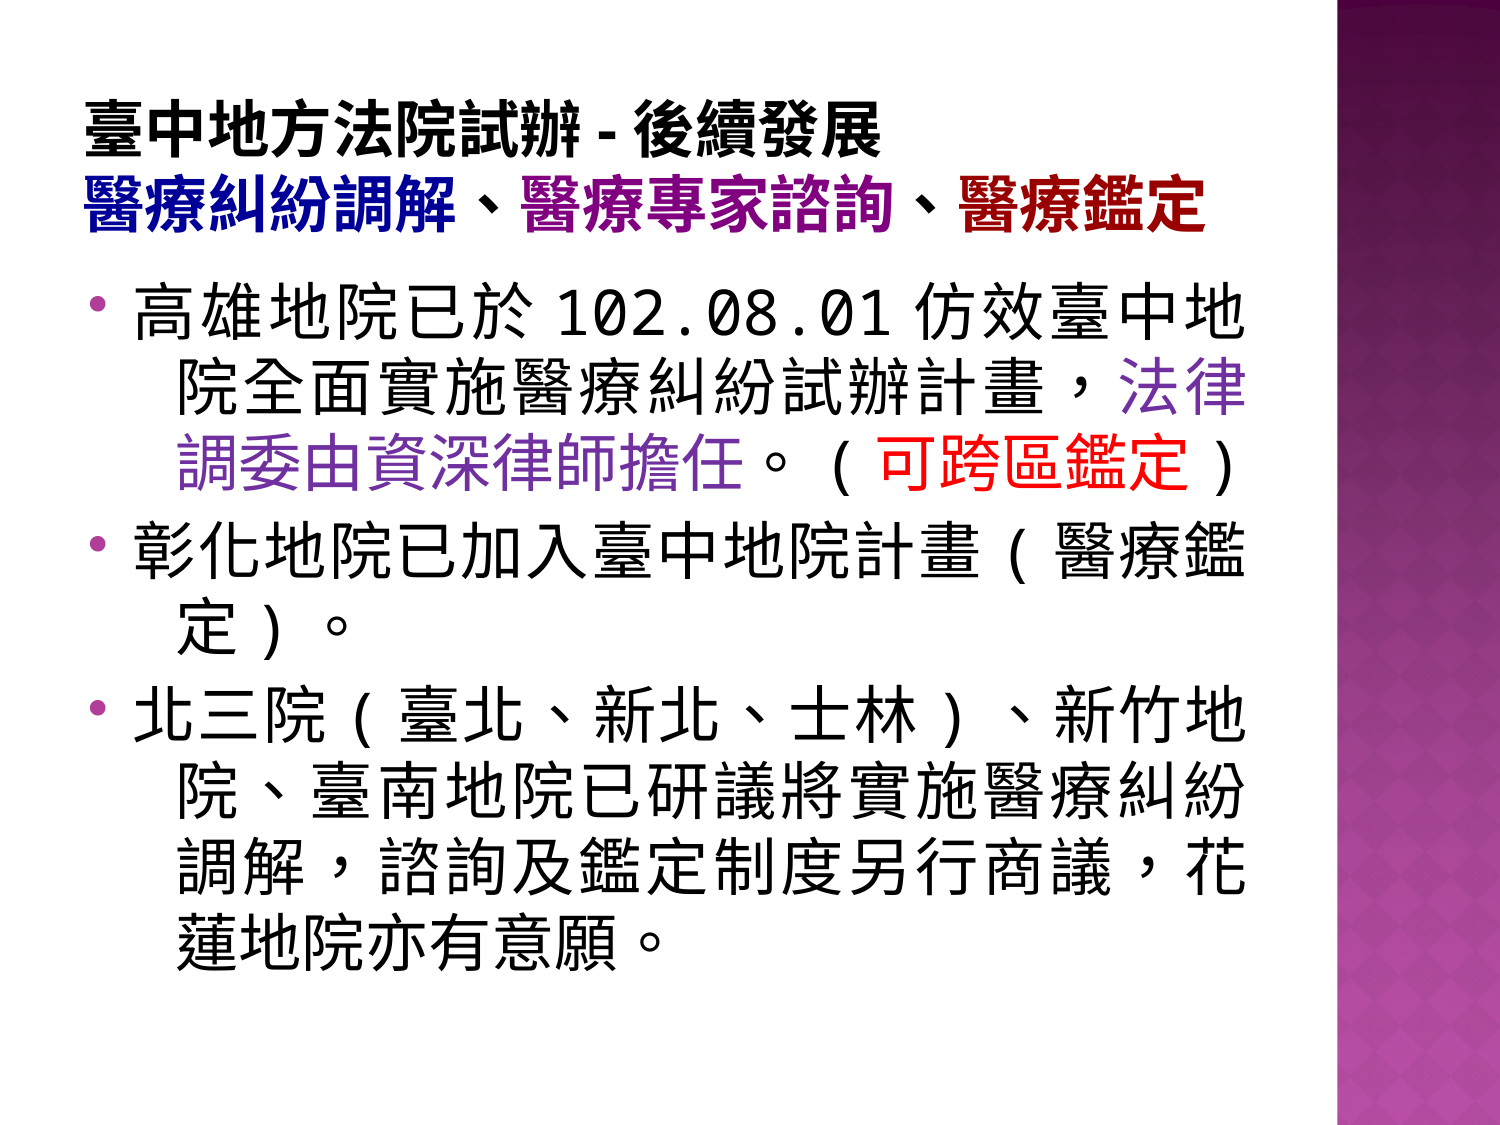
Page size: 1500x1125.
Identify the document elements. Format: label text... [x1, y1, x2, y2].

title 臺中地方法院試辦-後續發展 醫療糾紛調解、醫療專家諮詢、醫療鑑定 [75, 52, 1263, 240]
list 高雄地院已於102.08.01仿效臺中地院全面實施醫療糾紛試辦計畫，法律調委由資深律師擔任。(可跨區鑑定) 彰化地院已加入臺中地院計畫(醫療鑑定)。 北三院(臺北、新北、士林)、新竹地院、臺南地院已研議將實施醫療糾紛調解，諮詢及鑑定制度另行商議，花蓮地院亦有意願。 [75, 264, 1263, 1060]
